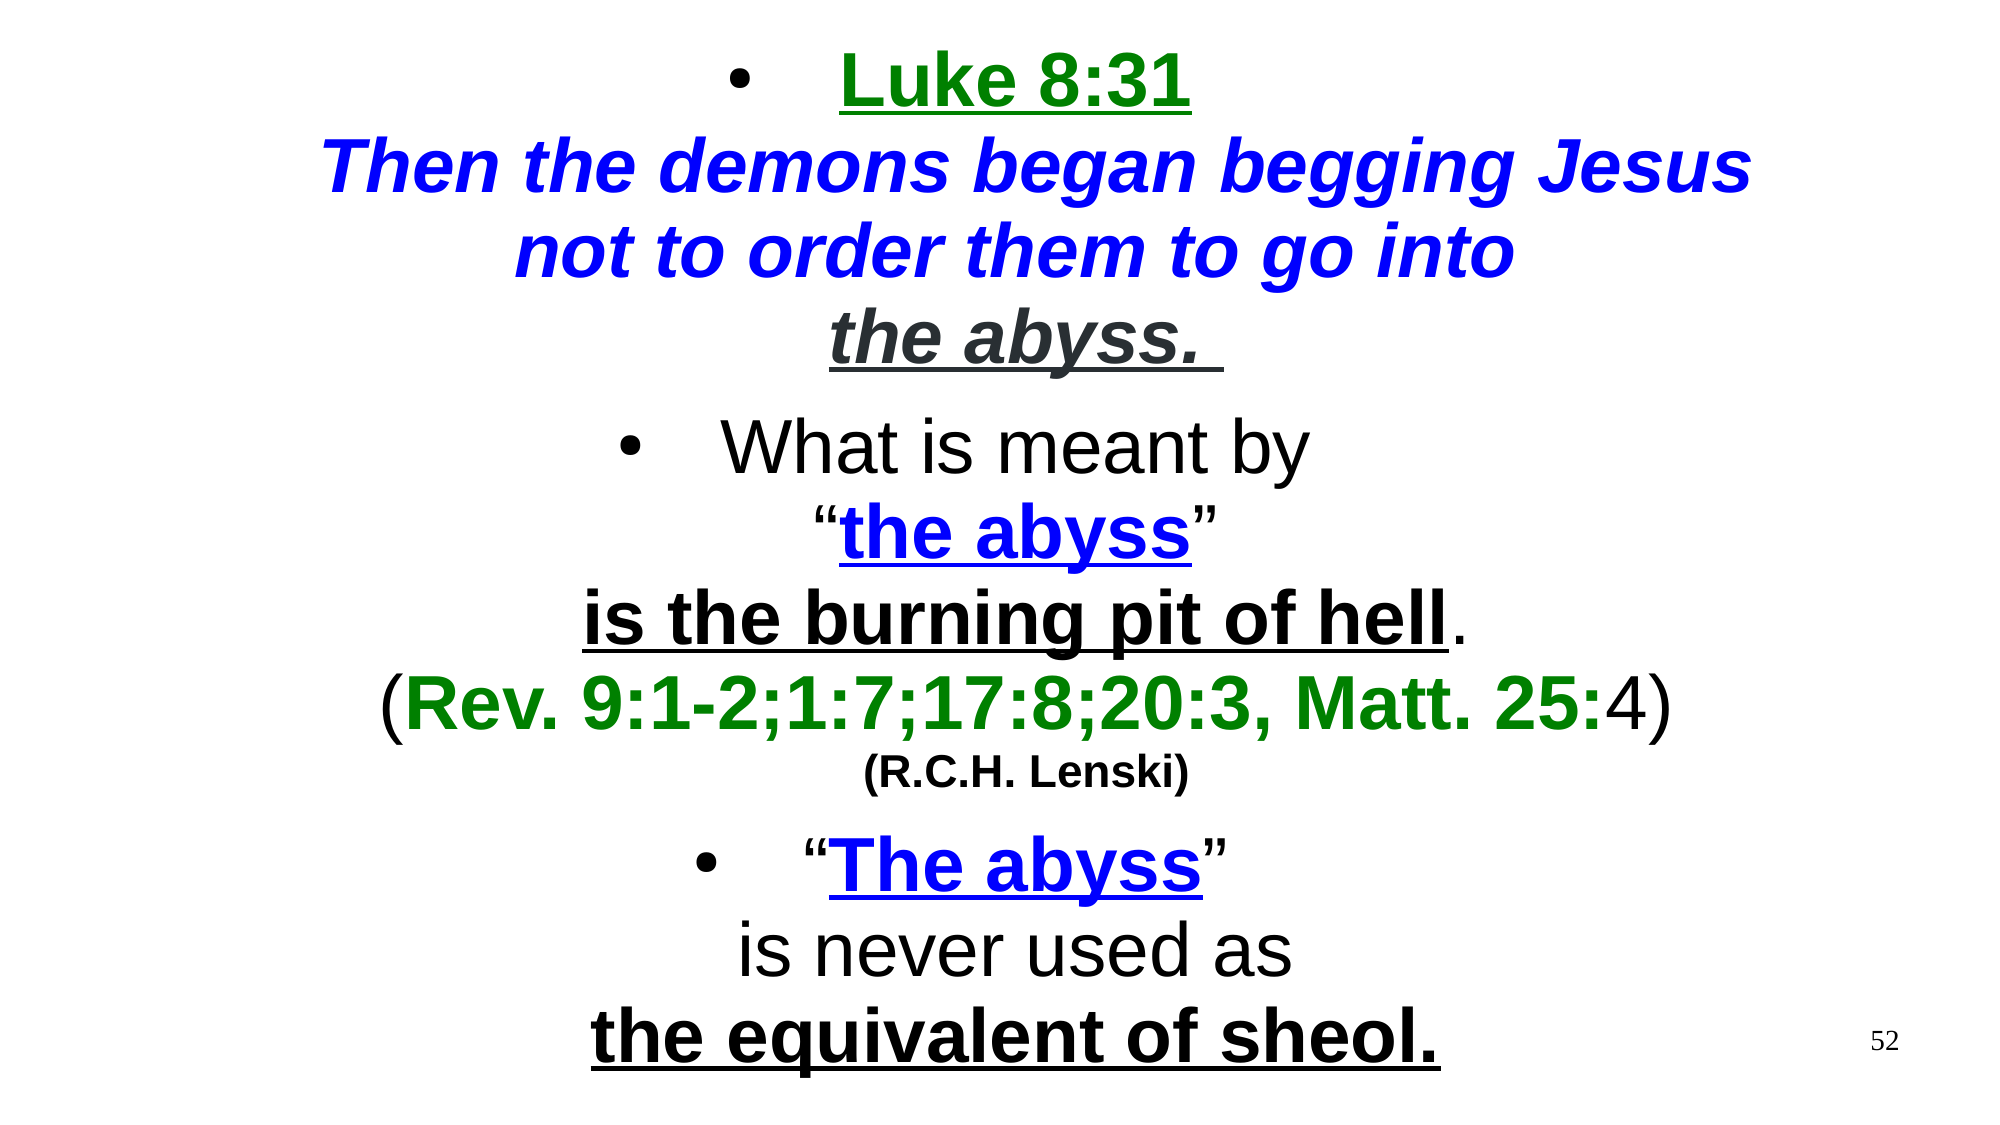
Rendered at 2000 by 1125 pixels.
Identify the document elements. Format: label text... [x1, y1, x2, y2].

list Luke 8:31 Then the demons began begging Jesus not to order them to go into the abyss. What is meant by “the abyss” is the burning pit of hell. (Rev. 9:1-2;1:7;17:8;20:3, Matt. 25:4) (R.C.H. Lenski) “The abyss” is never used as the equivalent of sheol. [37, 37, 1951, 1088]
